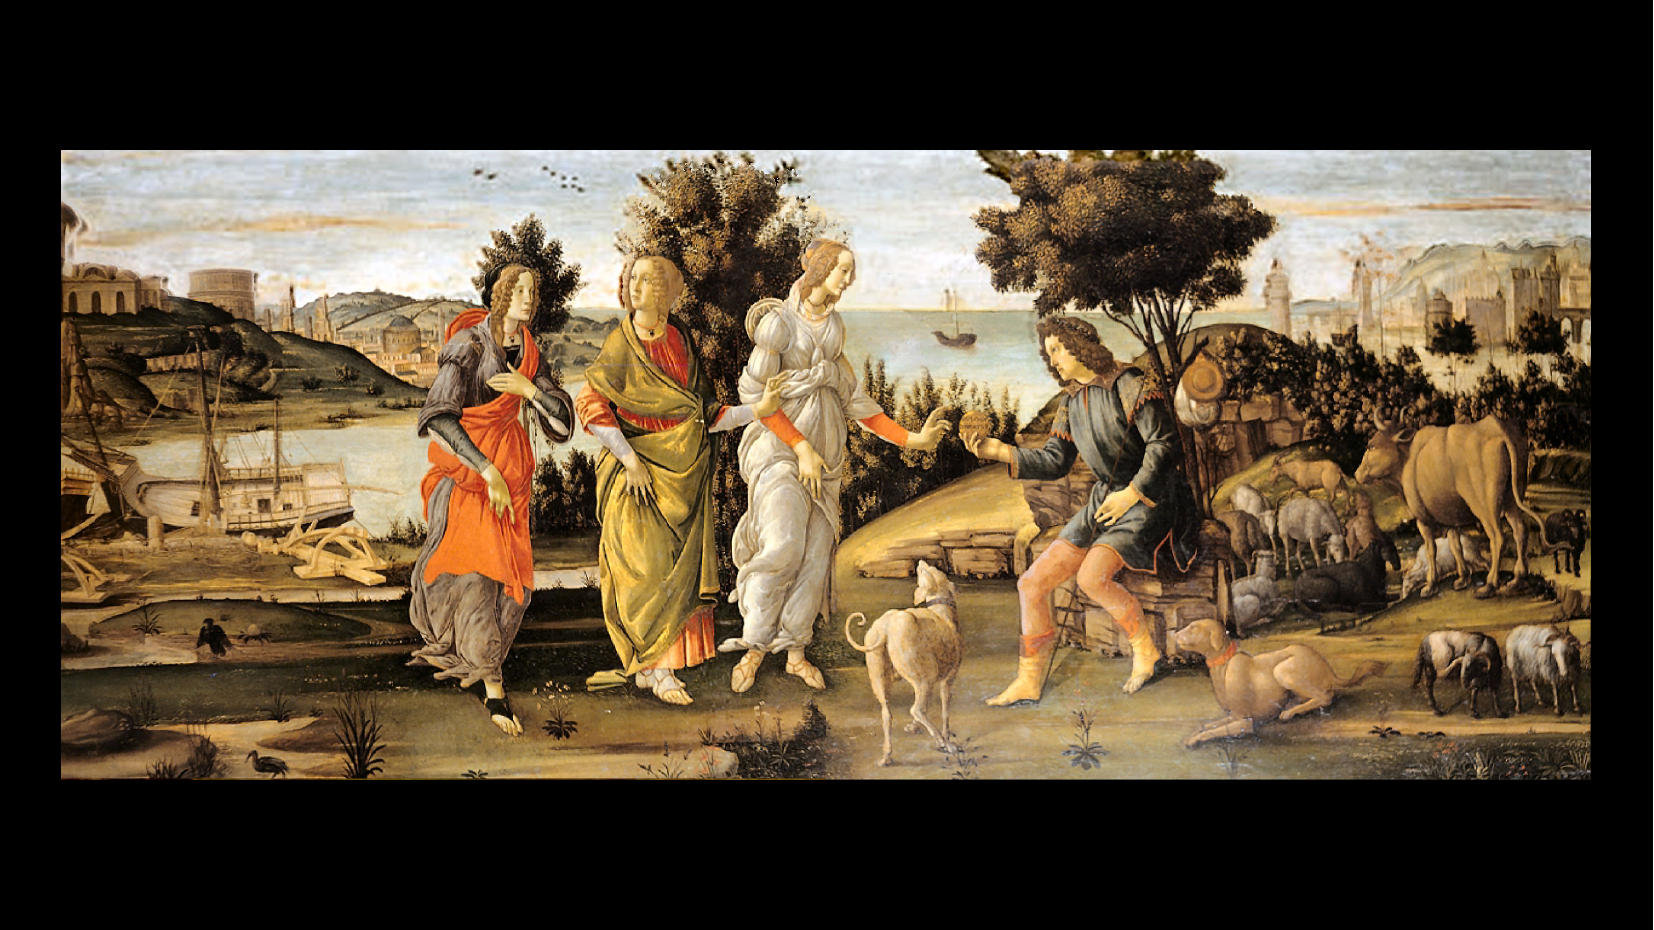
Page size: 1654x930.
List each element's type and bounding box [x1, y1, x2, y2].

picture [61, 150, 1591, 781]
